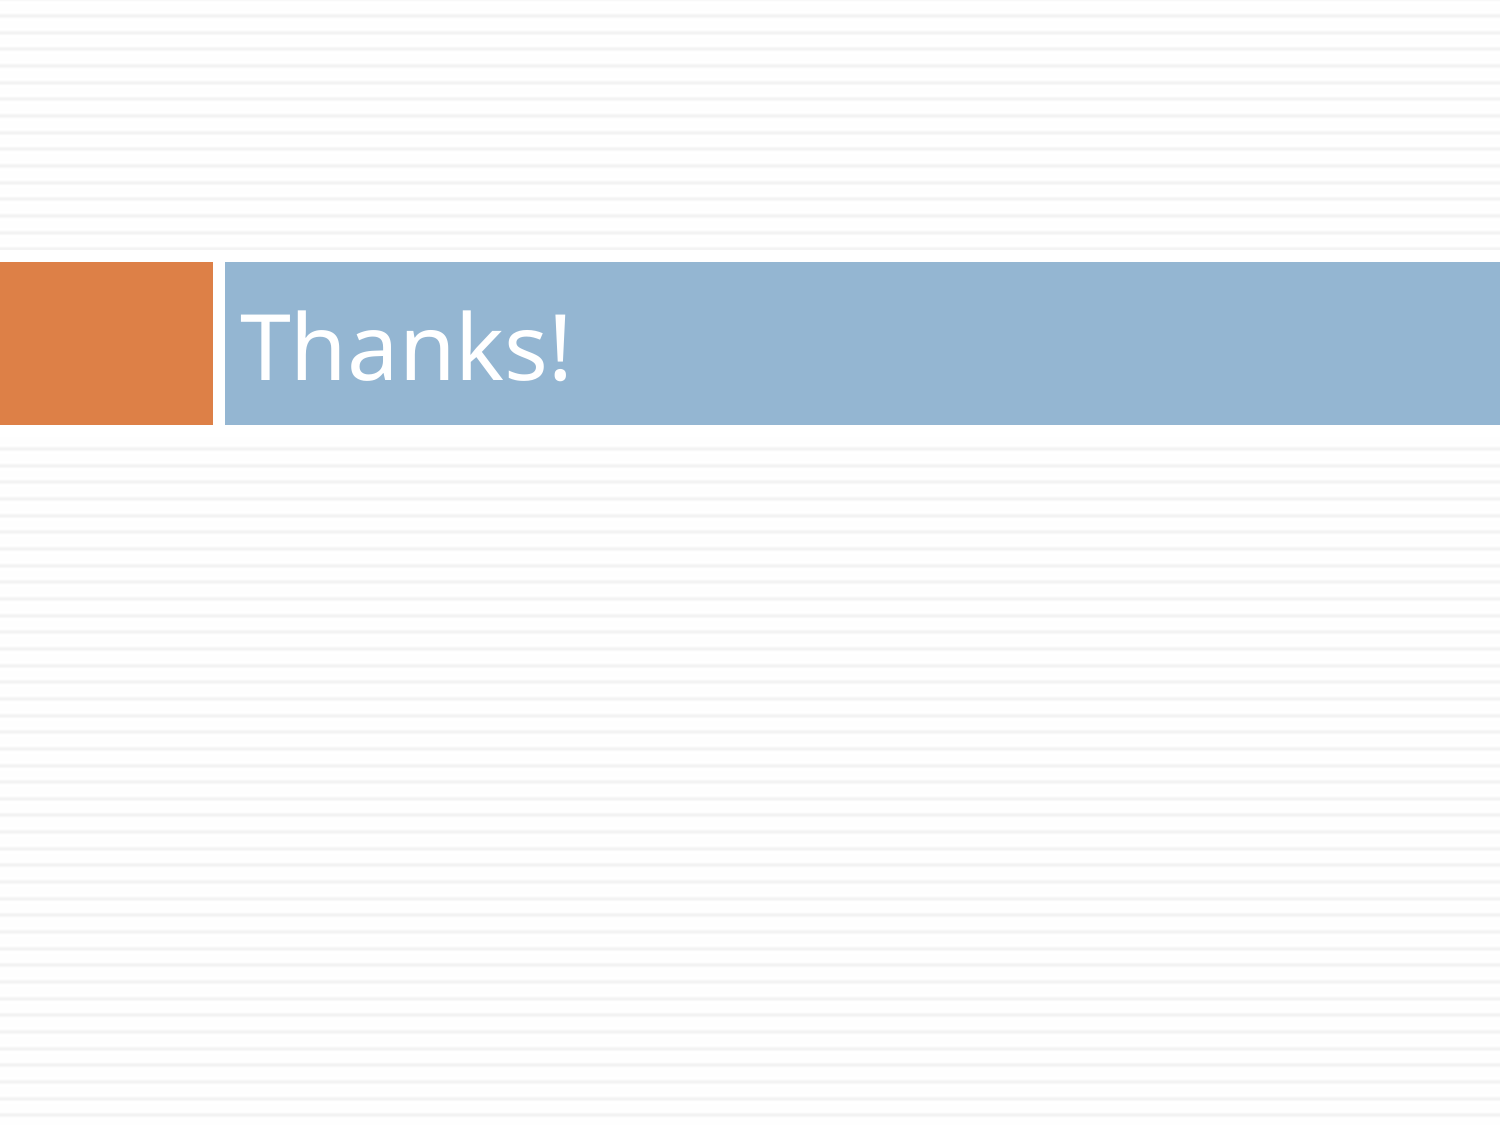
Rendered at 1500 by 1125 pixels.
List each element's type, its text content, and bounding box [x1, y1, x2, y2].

title Thanks! [225, 262, 1476, 426]
